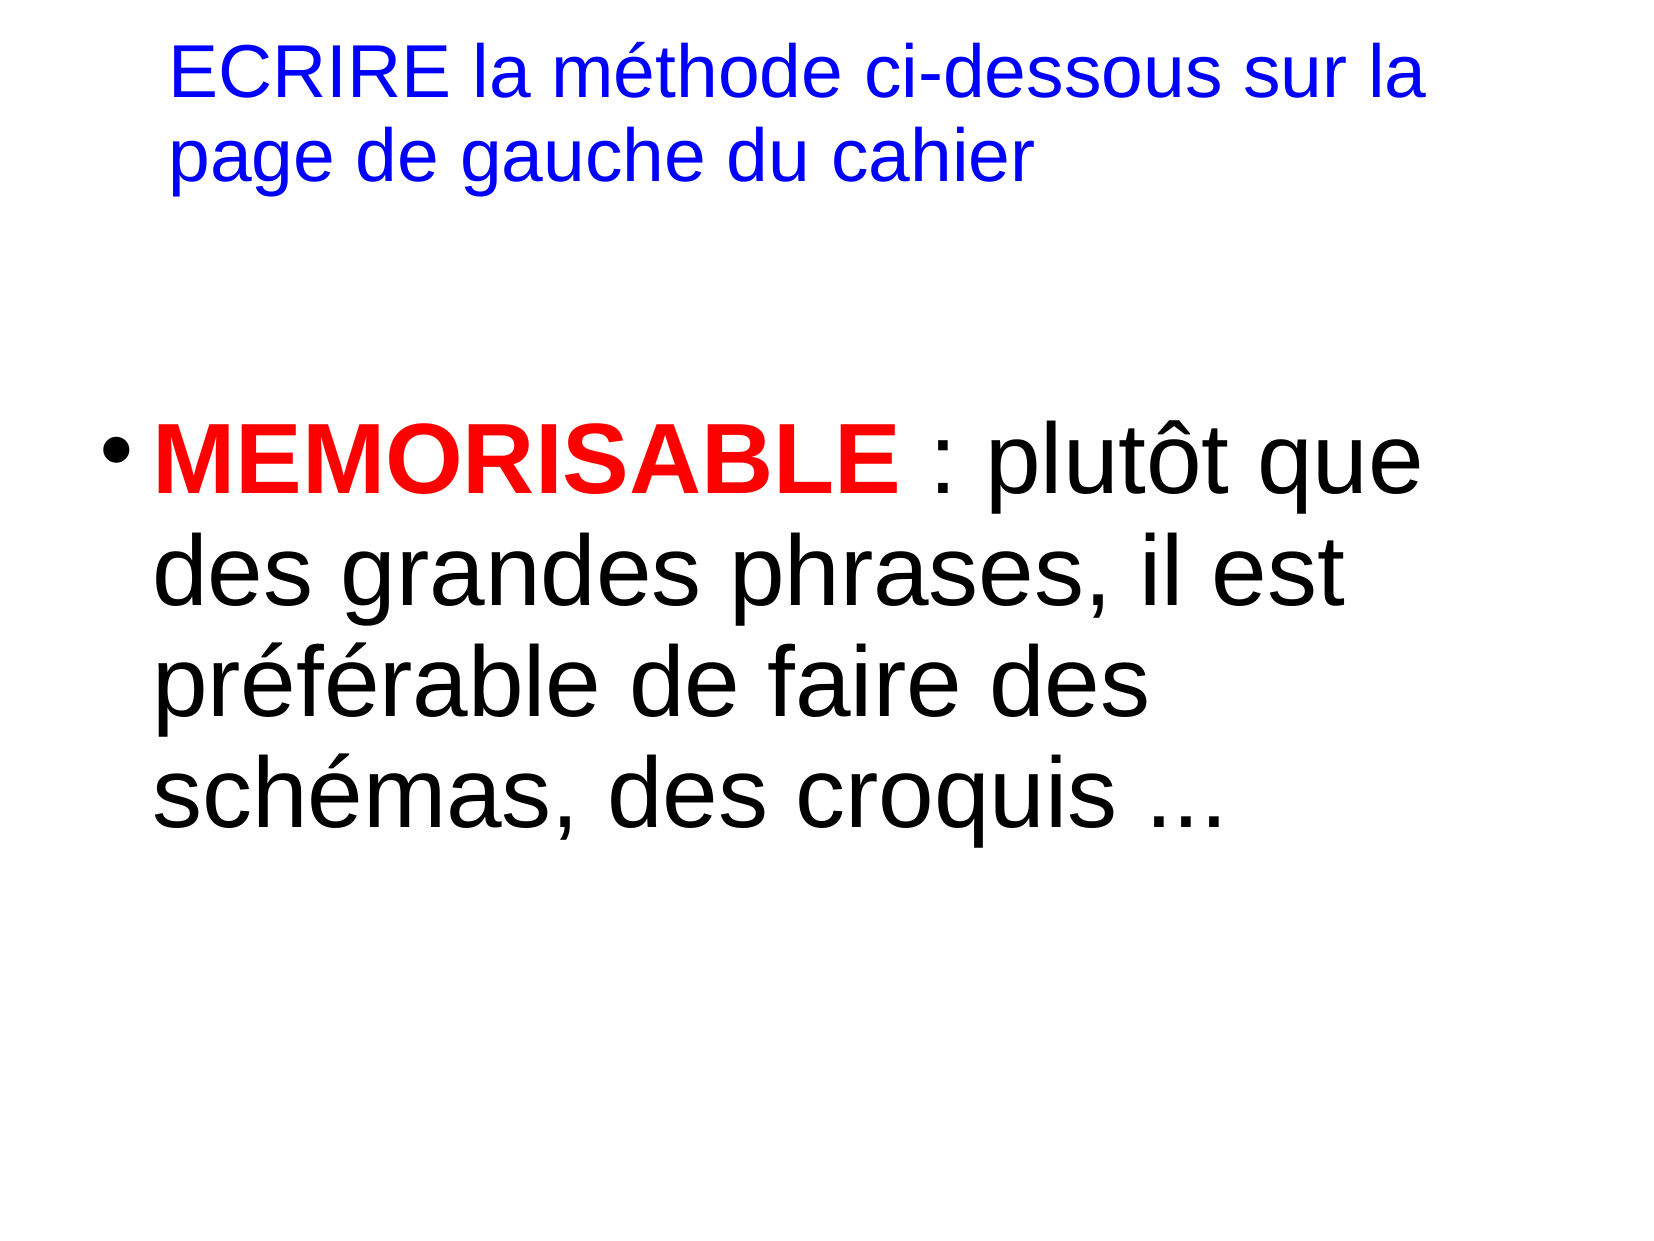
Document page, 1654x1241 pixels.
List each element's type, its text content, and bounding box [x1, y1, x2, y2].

list MEMORISABLE : plutôt que des grandes phrases, il est préférable de faire des schémas, des croquis ... [82, 290, 1571, 1109]
text_box ECRIRE la méthode ci-dessous sur la page de gauche du cahier [153, 23, 1548, 206]
